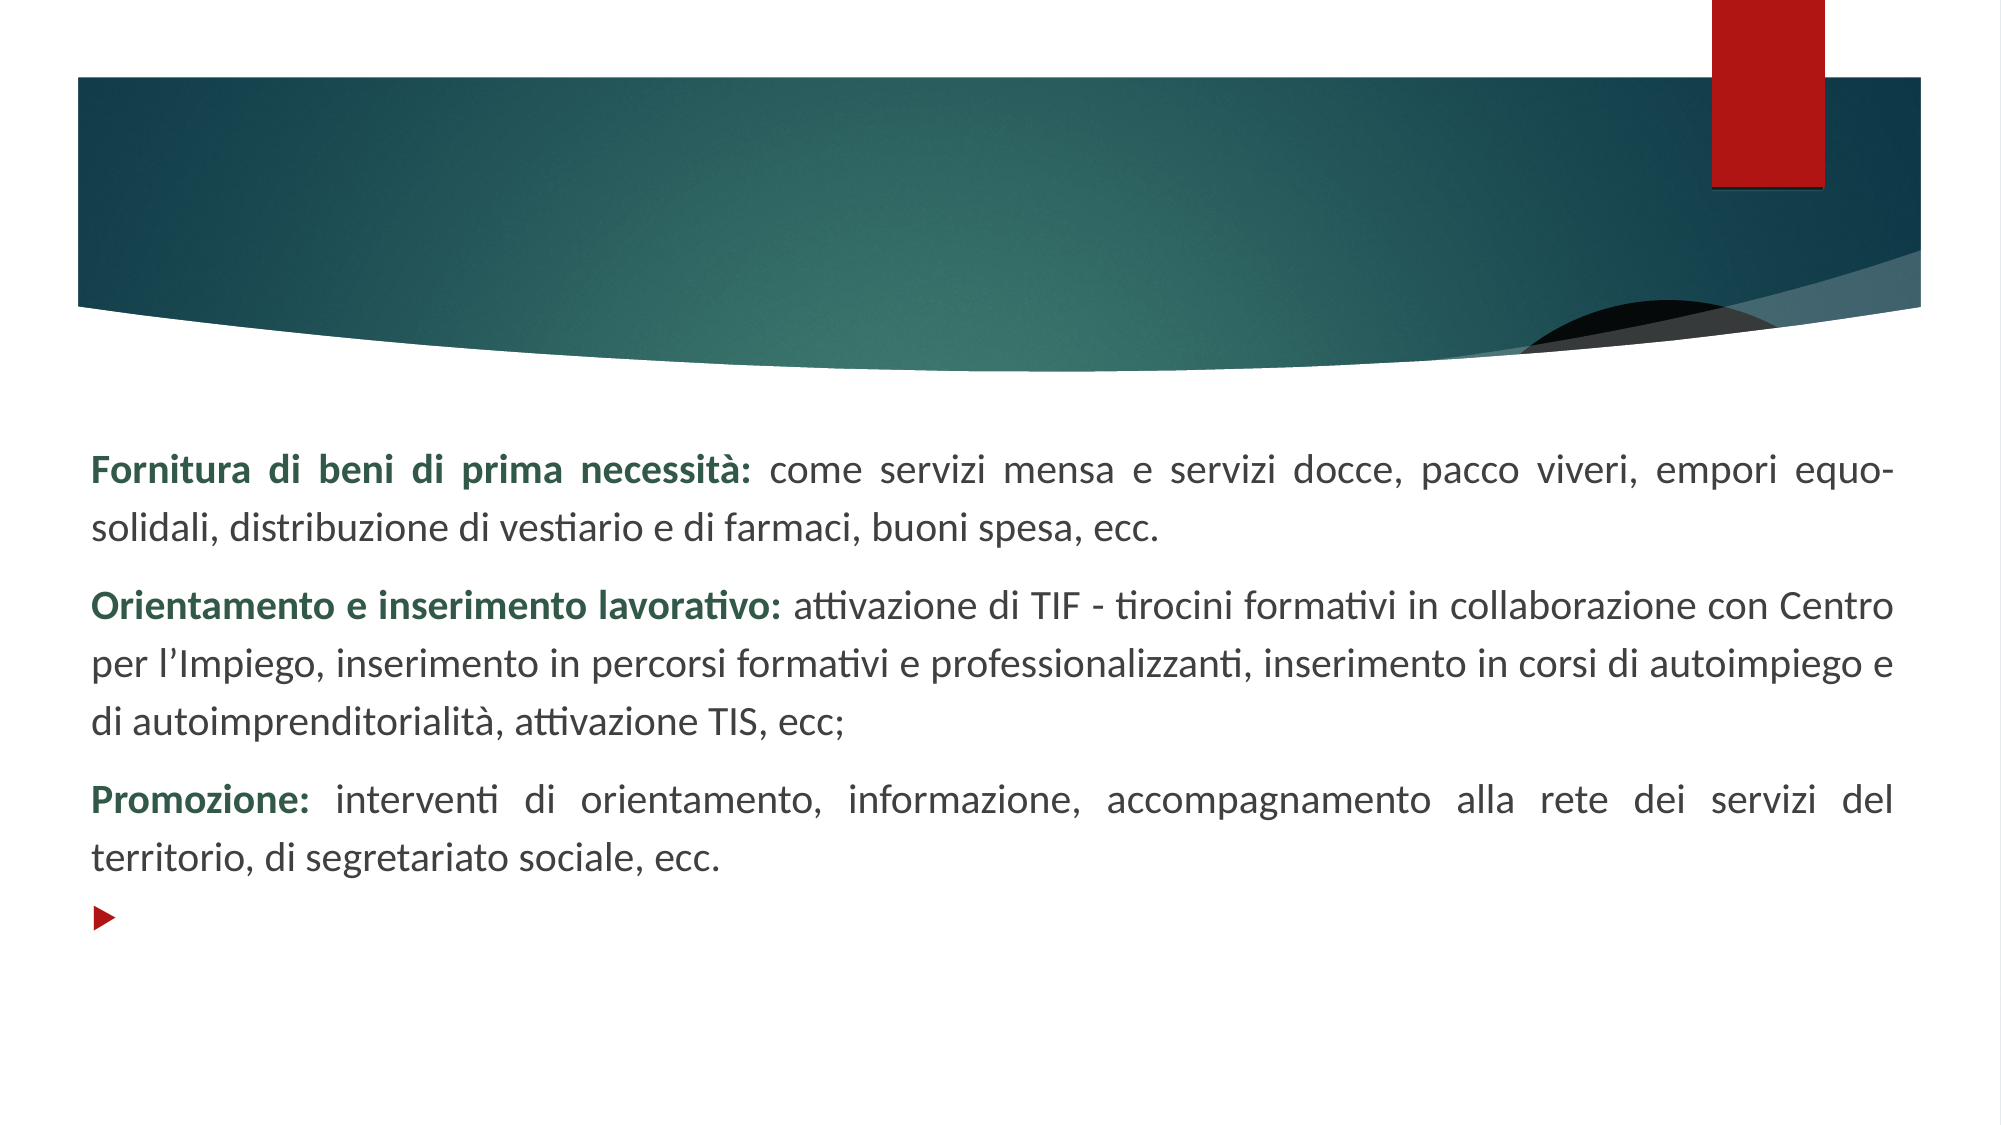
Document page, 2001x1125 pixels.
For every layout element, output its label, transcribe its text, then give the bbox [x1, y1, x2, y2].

list Fornitura di beni di prima necessità: come servizi mensa e servizi docce, pacco viveri, empori equo-solidali, distribuzione di vestiario e di farmaci, buoni spesa, ecc. Orientamento e inserimento lavorativo: attivazione di TIF - tirocini formativi in collaborazione con Centro per l’Impiego, inserimento in percorsi formativi e professionalizzanti, inserimento in corsi di autoimpiego e di autoimprenditorialità, attivazione TIS, ecc; Promozione: interventi di orientamento, informazione, accompagnamento alla rete dei servizi del territorio, di segretariato sociale, ecc. [76, 427, 1922, 988]
